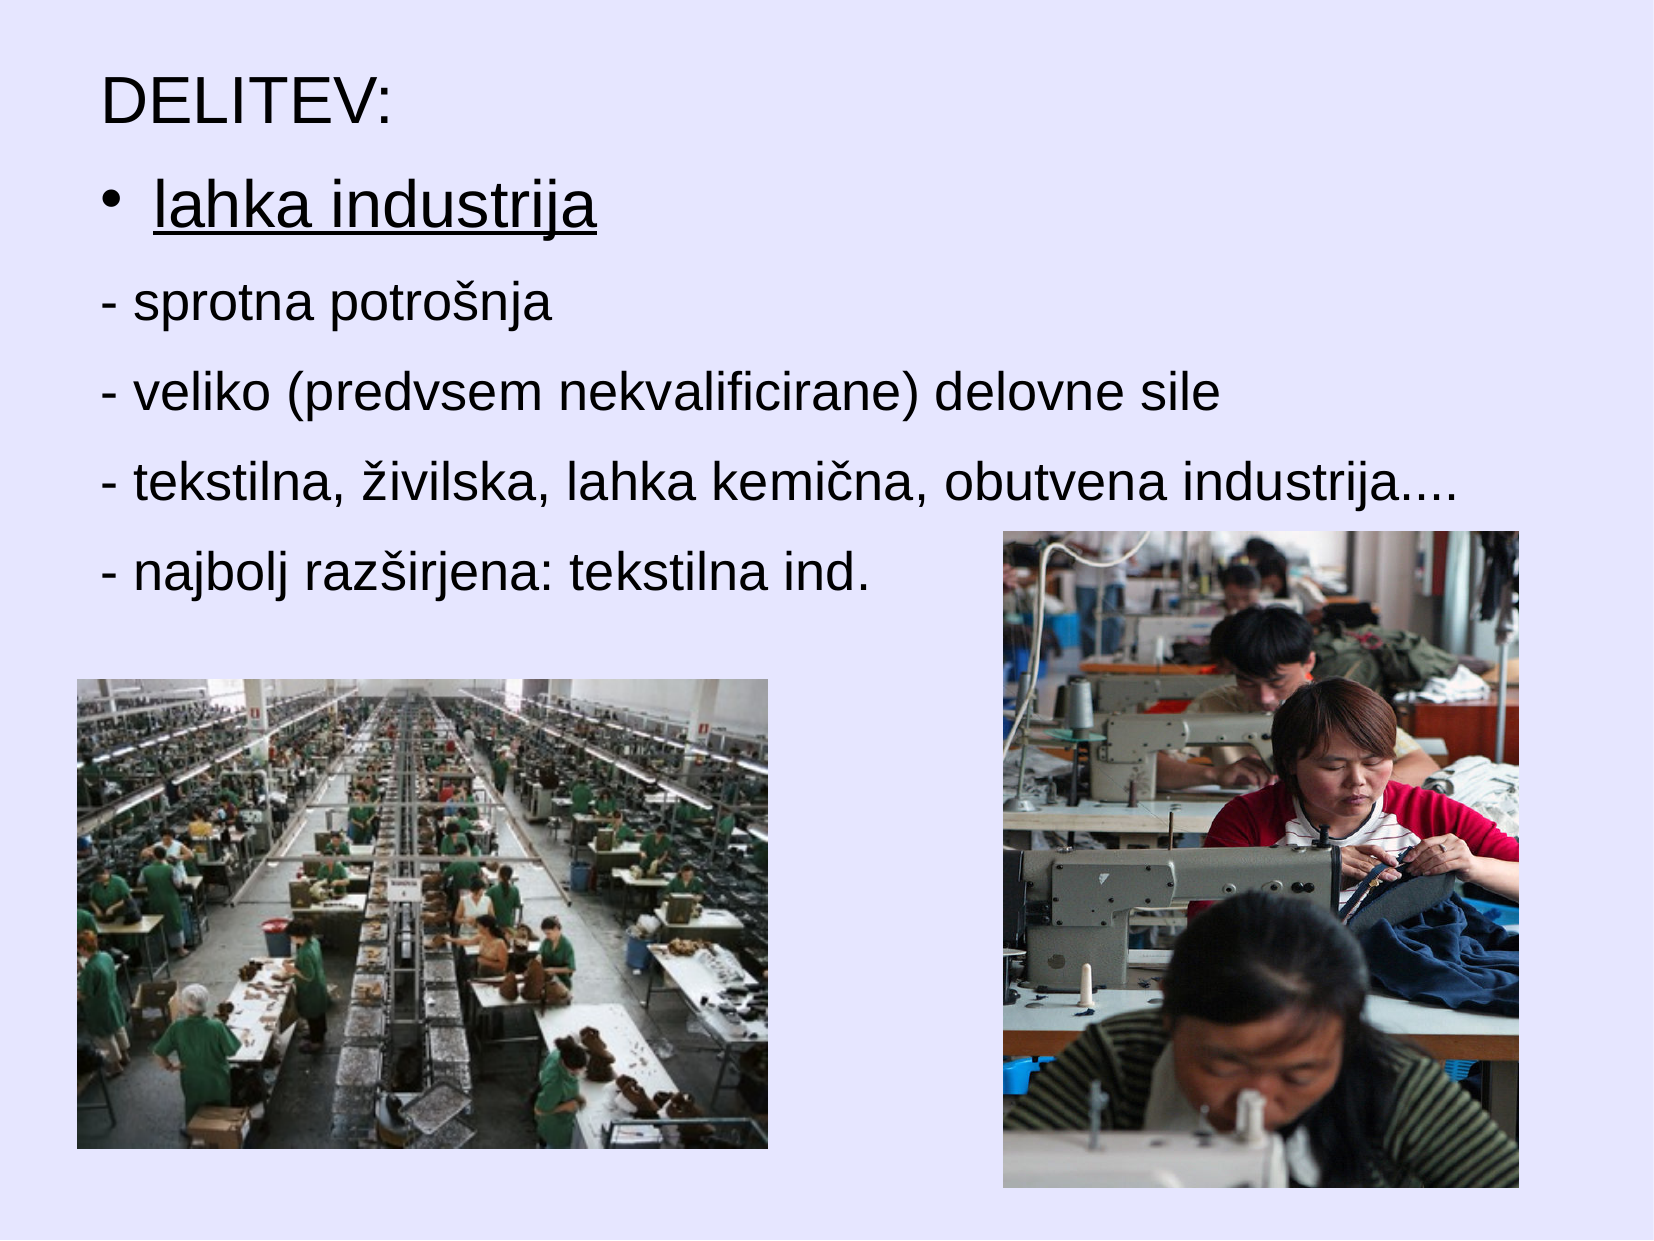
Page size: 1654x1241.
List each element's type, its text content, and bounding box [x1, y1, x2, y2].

picture [1003, 531, 1519, 1188]
picture [77, 679, 768, 1149]
list DELITEV: lahka industrija - sprotna potrošnja - veliko (predvsem nekvalificirane) delovne sile - tekstilna, živilska, lahka kemična, obutvena industrija.... - najbolj razširjena: tekstilna ind. [82, 59, 1571, 1109]
